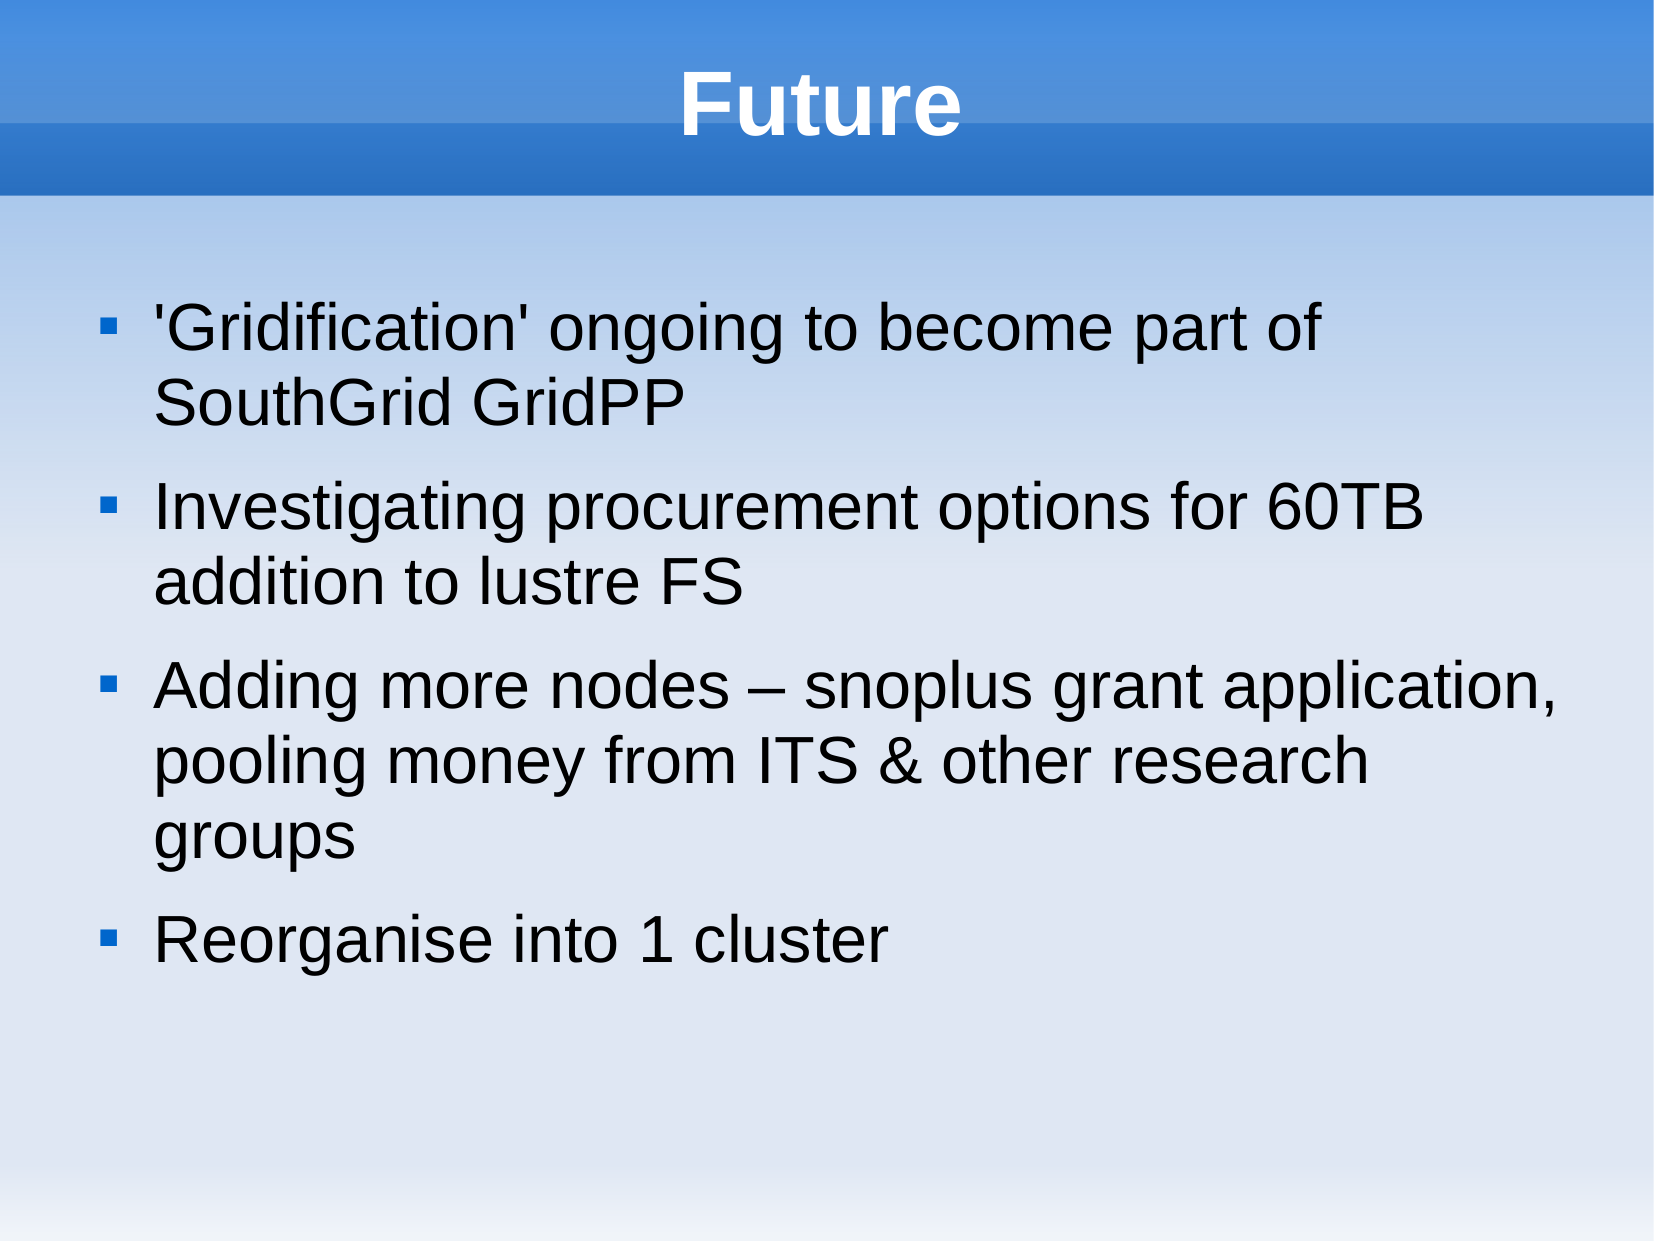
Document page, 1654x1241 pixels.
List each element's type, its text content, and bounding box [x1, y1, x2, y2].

title Future [76, 0, 1565, 208]
list 'Gridification' ongoing to become part of SouthGrid GridPP Investigating procurement options for 60TB addition to lustre FS Adding more nodes – snoplus grant application, pooling money from ITS & other research groups Reorganise into 1 cluster [82, 290, 1571, 1109]
picture [0, 0, 1654, 1241]
